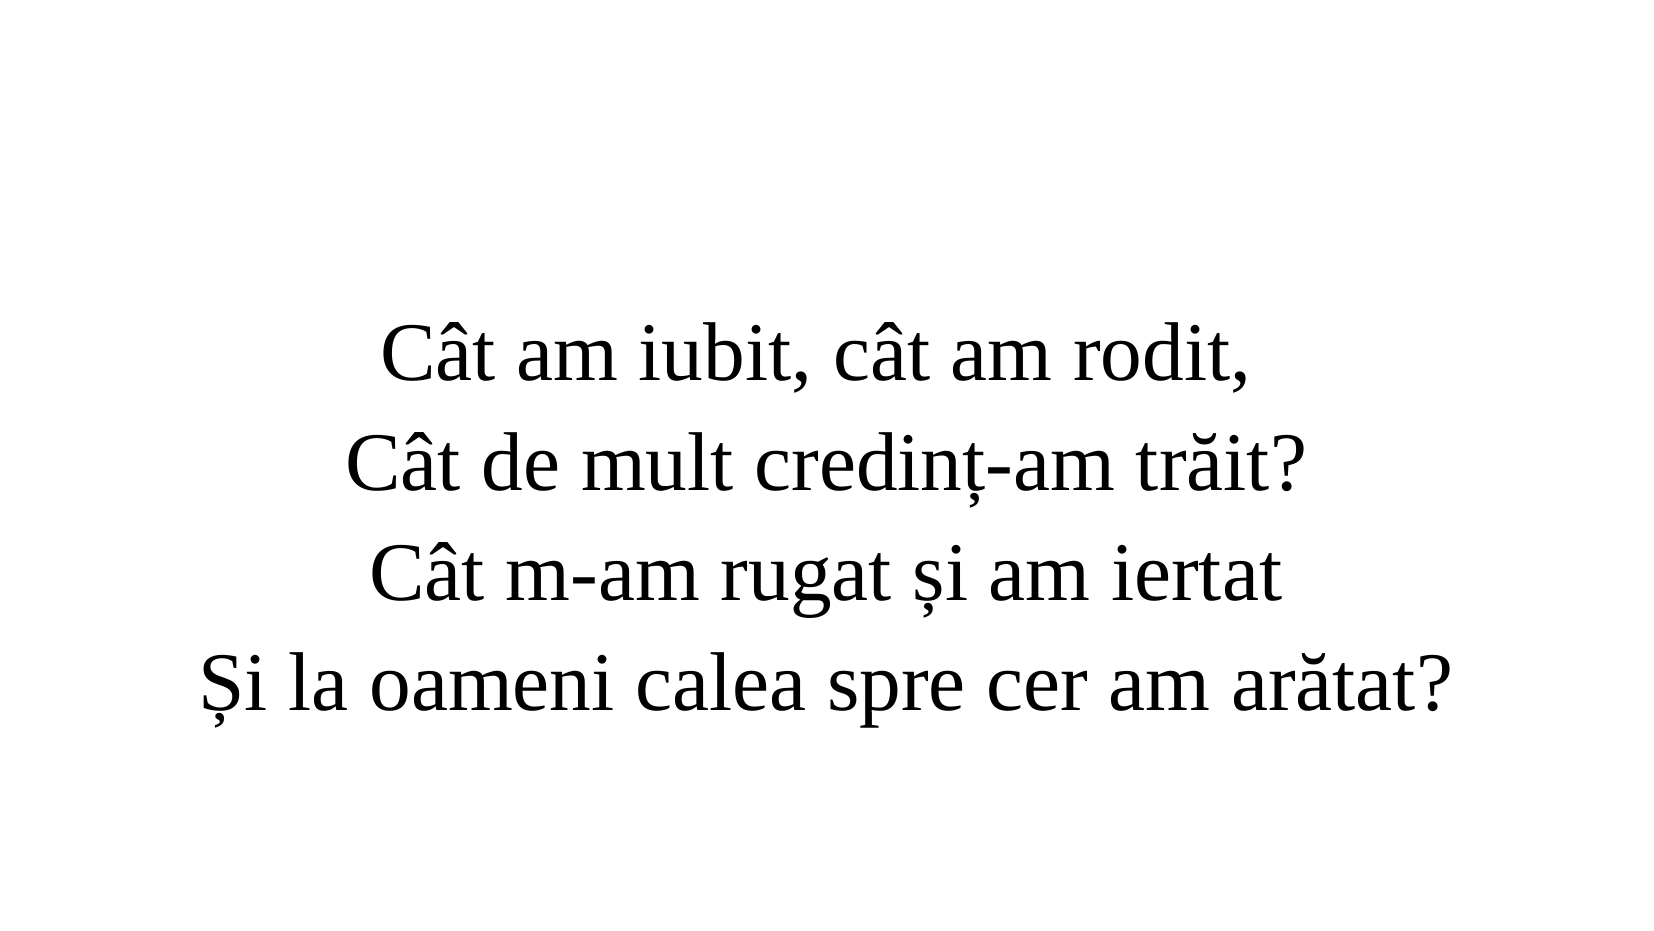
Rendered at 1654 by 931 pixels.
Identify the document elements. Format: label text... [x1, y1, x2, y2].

subtitle Cât am iubit, cât am rodit, Cât de mult credinț-am trăit? Cât m-am rugat și am iertat Și la oameni calea spre cer am arătat? [0, 279, 1654, 641]
